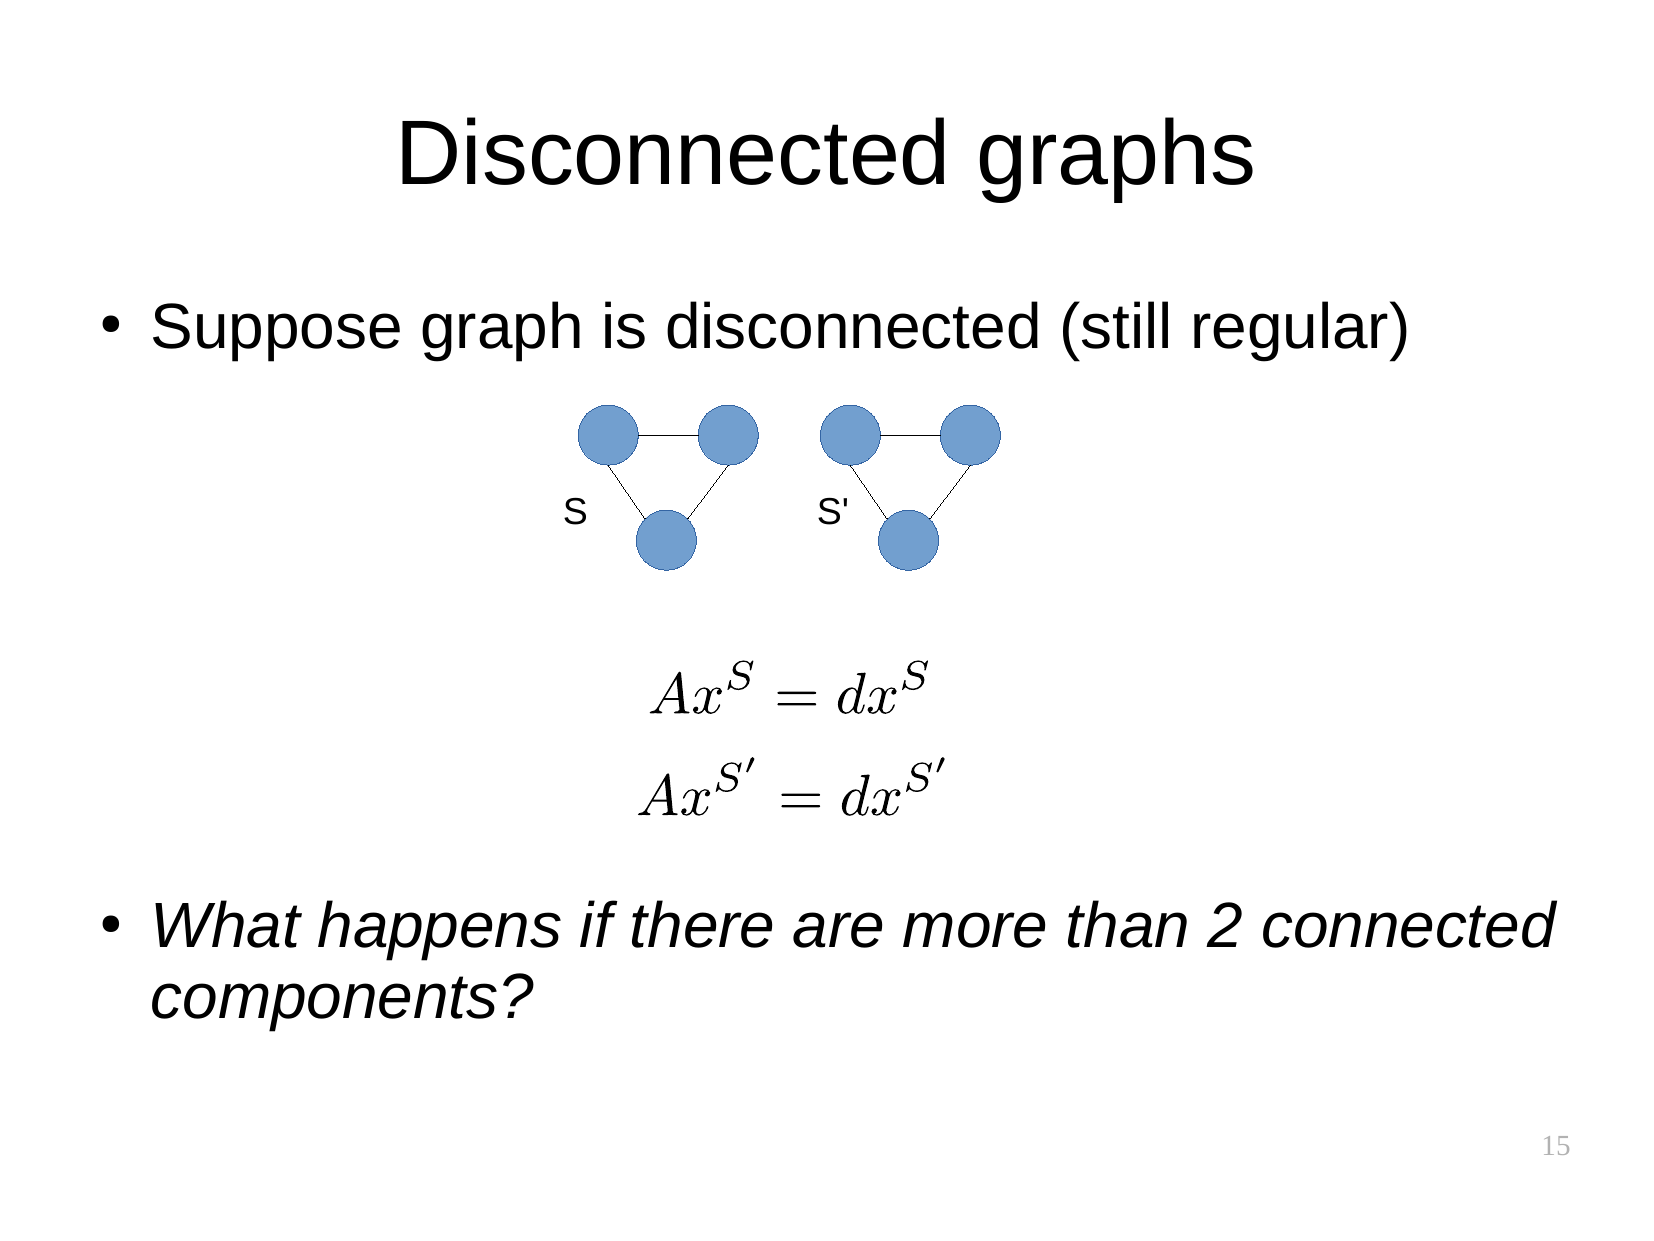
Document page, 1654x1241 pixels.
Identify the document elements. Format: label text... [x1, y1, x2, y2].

list Suppose graph is disconnected (still regular) What happens if there are more than 2 connected components? [82, 290, 1571, 1036]
text_box [578, 405, 639, 466]
text_box [635, 757, 947, 816]
text_box S' [802, 483, 865, 541]
title Disconnected graphs [82, 49, 1571, 257]
text_box [647, 660, 931, 714]
text_box S [548, 483, 603, 541]
text_box [878, 510, 939, 571]
text_box [636, 510, 697, 571]
text_box [820, 405, 881, 466]
text_box [698, 405, 759, 466]
text_box [940, 405, 1001, 466]
